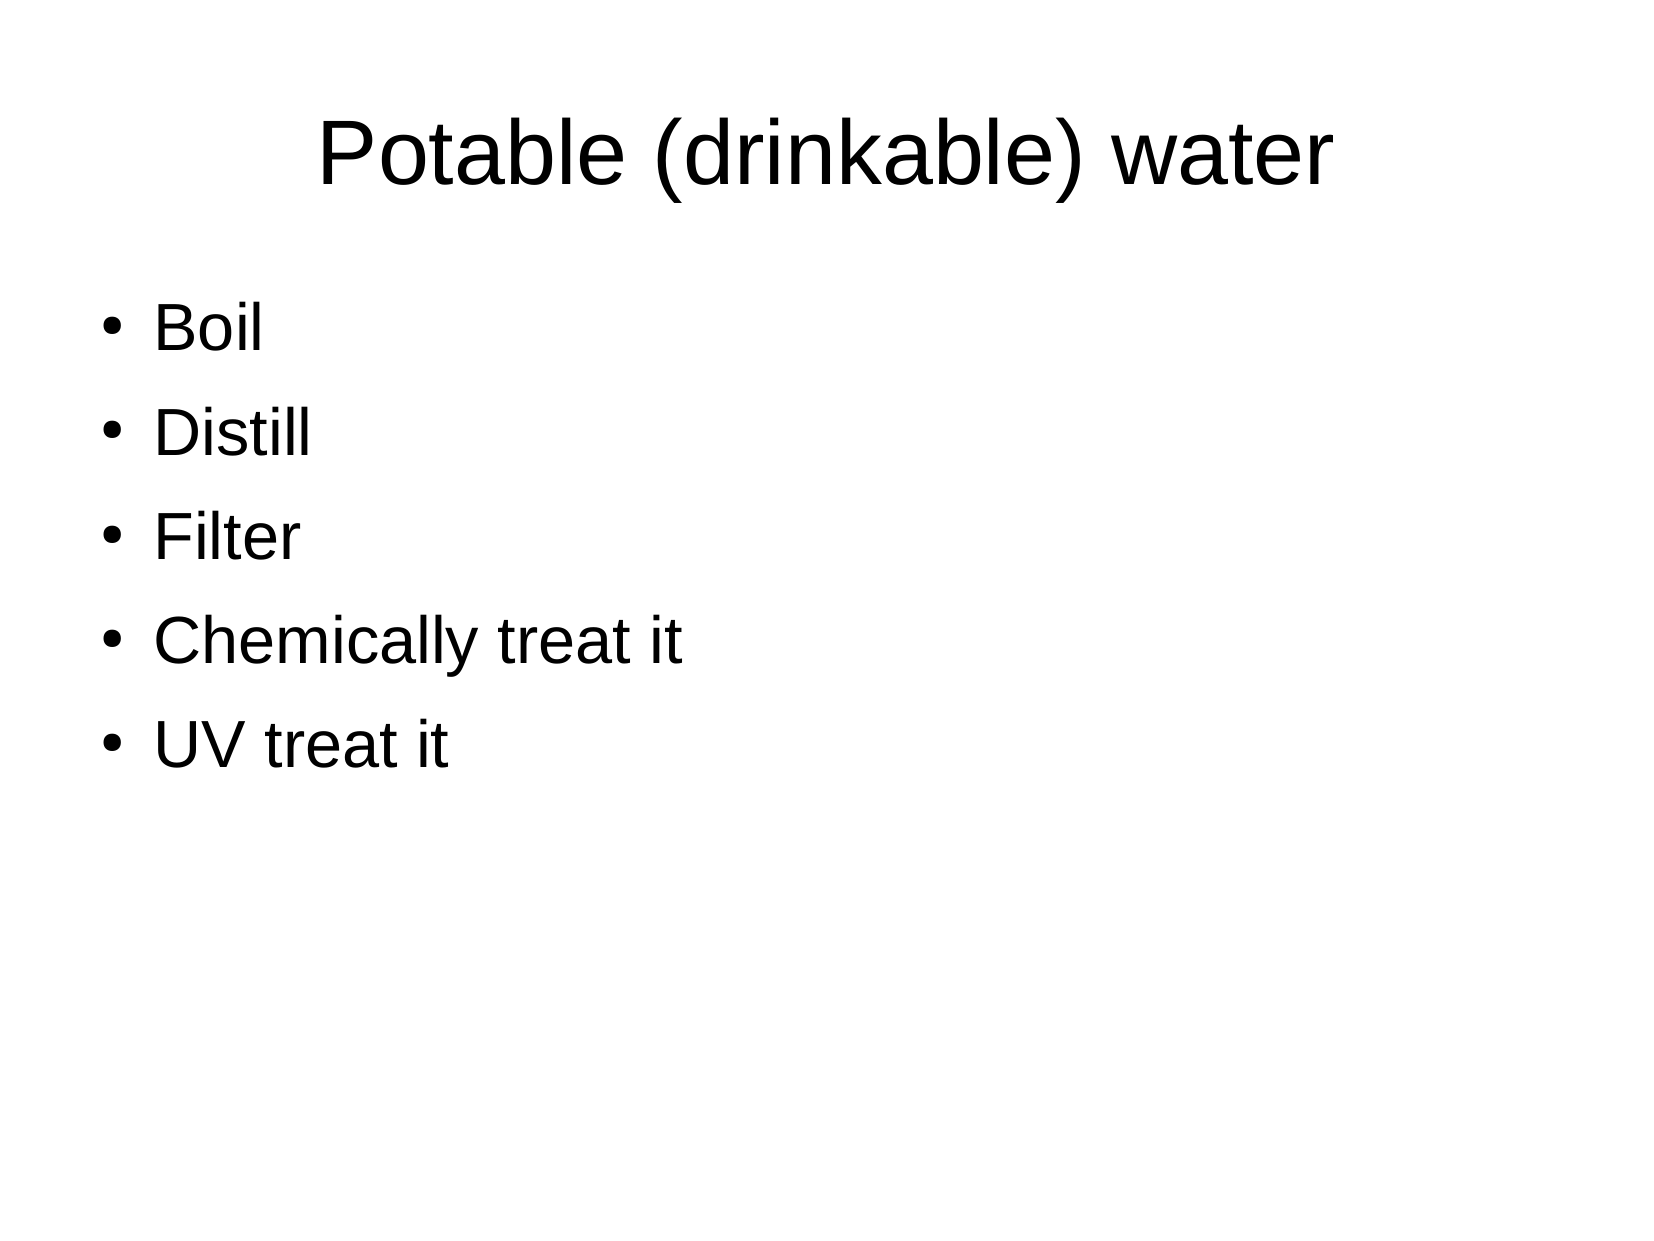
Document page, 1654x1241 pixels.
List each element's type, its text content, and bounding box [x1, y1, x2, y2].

list Boil Distill Filter Chemically treat it UV treat it [82, 290, 1571, 1010]
title Potable (drinkable) water [82, 49, 1571, 257]
